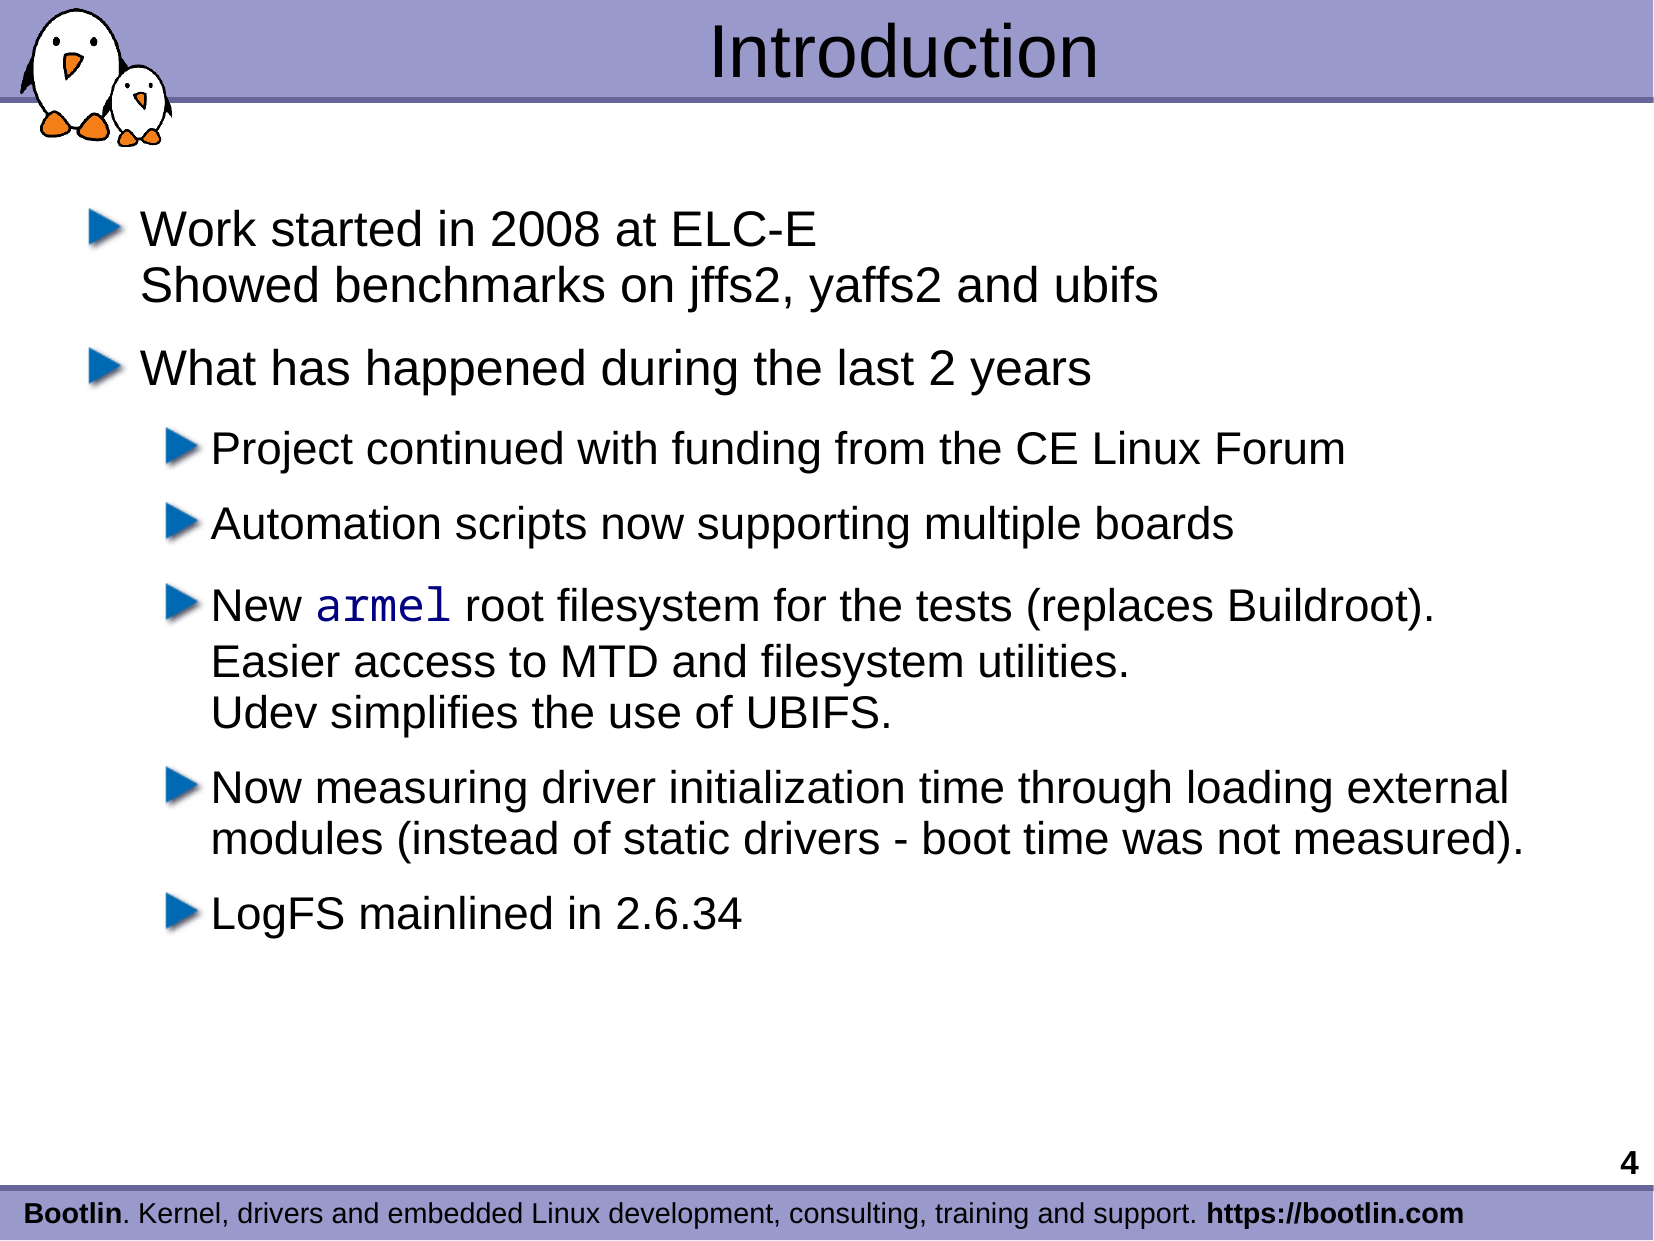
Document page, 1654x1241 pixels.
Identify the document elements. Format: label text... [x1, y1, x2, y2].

list Work started in 2008 at ELC-E Showed benchmarks on jffs2, yaffs2 and ubifs What has happened during the last 2 years Project continued with funding from the CE Linux Forum Automation scripts now supporting multiple boards New armel root filesystem for the tests (replaces Buildroot). Easier access to MTD and filesystem utilities. Udev simplifies the use of UBIFS. Now measuring driver initialization time through loading external modules (instead of static drivers - boot time was not measured). LogFS mainlined in 2.6.34 [68, 201, 1592, 1118]
title Introduction [178, 5, 1631, 97]
picture [20, 8, 172, 147]
